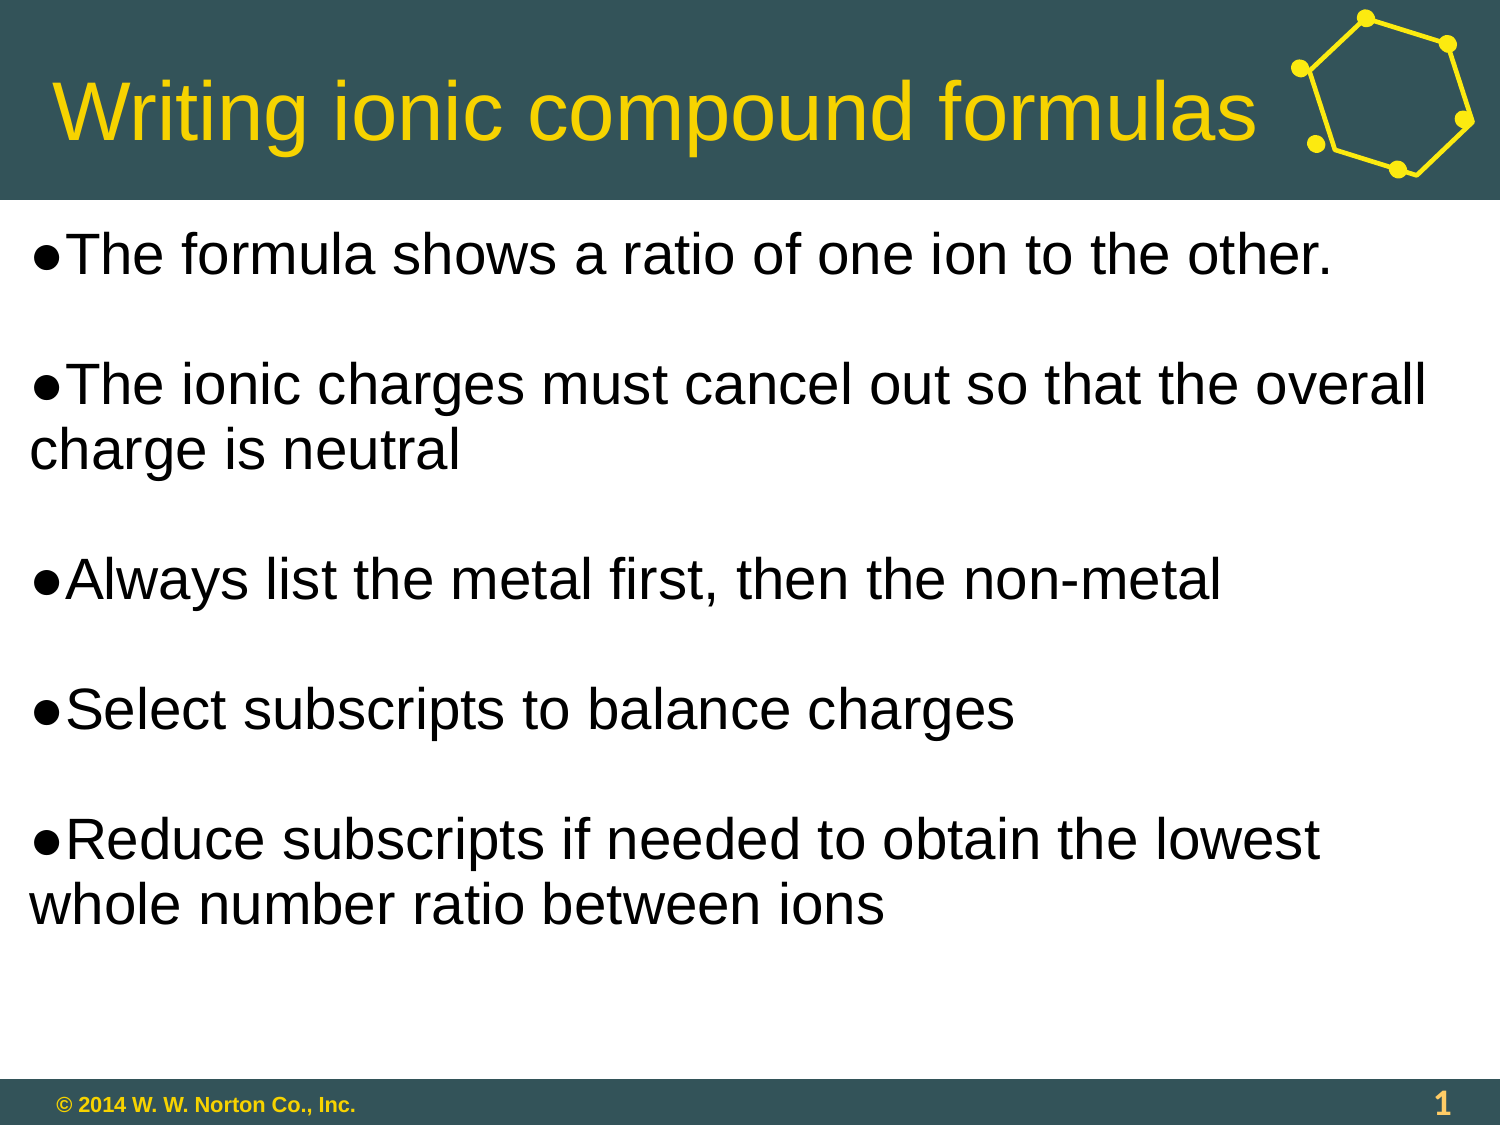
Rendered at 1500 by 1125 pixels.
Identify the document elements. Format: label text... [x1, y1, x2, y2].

title Writing ionic compound formulas [37, 19, 1276, 195]
text_box ●The formula shows a ratio of one ion to the other. ●The ionic charges must cancel out so that the overall charge is neutral ●Always list the metal first, then the non-metal ●Select subscripts to balance charges ●Reduce subscripts if needed to obtain the lowest whole number ratio between ions [15, 214, 1471, 1125]
